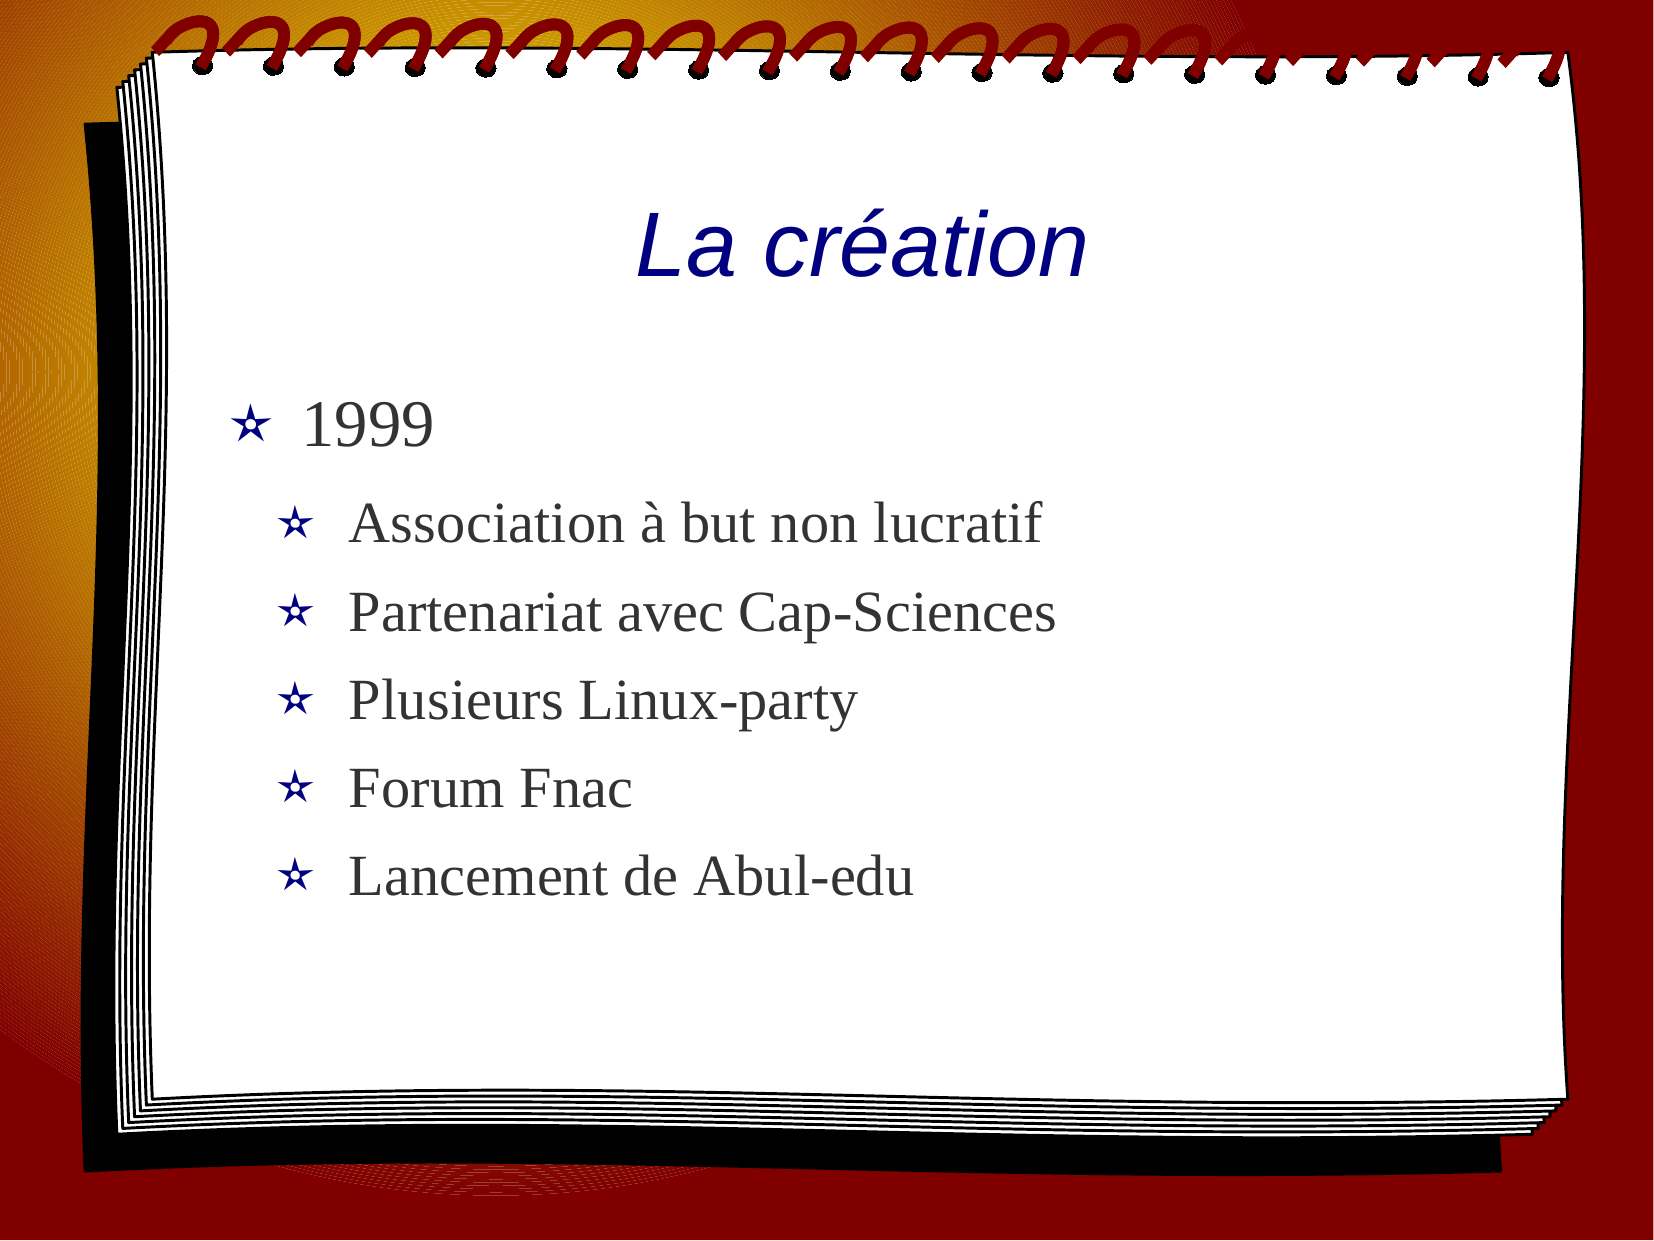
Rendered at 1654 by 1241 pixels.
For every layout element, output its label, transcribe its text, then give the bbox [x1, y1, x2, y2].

list 1999 Association à but non lucratif Partenariat avec Cap-Sciences Plusieurs Linux-party Forum Fnac Lancement de Abul-edu [218, 387, 1511, 1057]
title La création [215, 143, 1511, 346]
